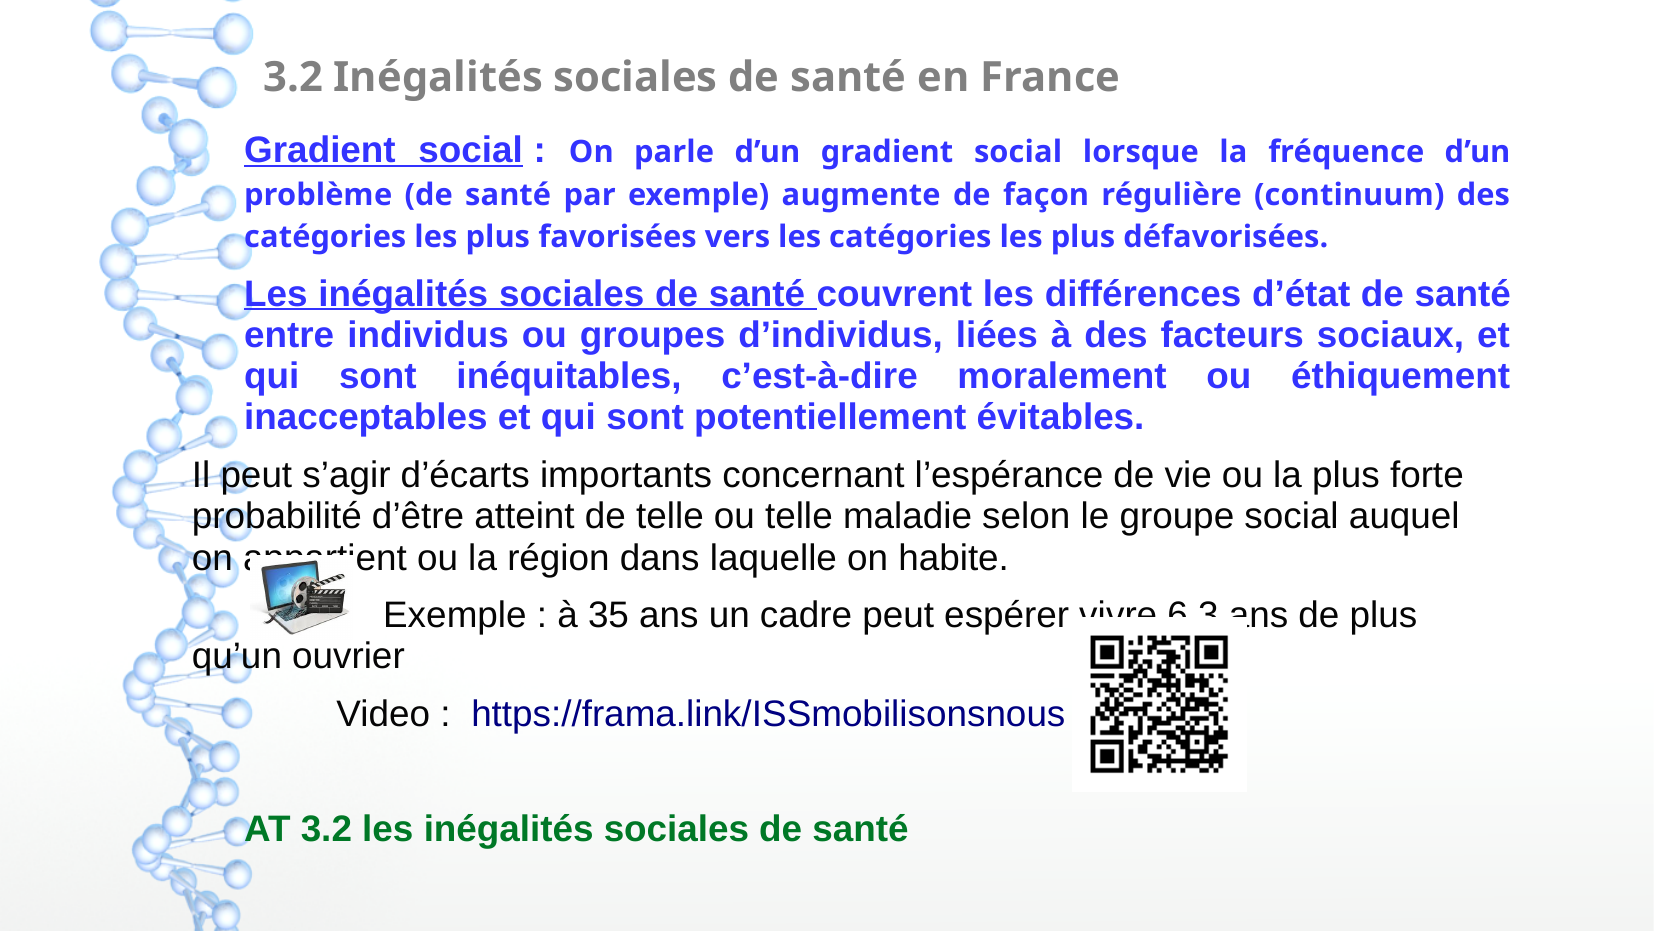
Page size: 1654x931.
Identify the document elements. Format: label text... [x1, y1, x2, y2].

title 3.2 Inégalités sociales de santé en France [263, 47, 1592, 95]
list Gradient social : On parle d’un gradient social lorsque la fréquence d’un problème (de santé par exemple) augmente de façon régulière (continuum) des catégories les plus favorisées vers les catégories les plus défavorisées. Les inégalités sociales de santé couvrent les différences d’état de santé entre individus ou groupes d’individus, liées à des facteurs sociaux, et qui sont inéquitables, c’est-à-dire moralement ou éthiquement inacceptables et qui sont potentiellement évitables. Il peut s’agir d’écarts importants concernant l’espérance de vie ou la plus forte probabilité d’être atteint de telle ou telle maladie selon le groupe social auquel on appartient ou la région dans laquelle on habite. Exemple : à 35 ans un cadre peut espérer vivre 6,3 ans de plus qu’un ouvrier Video : https://frama.link/ISSmobilisonsnous AT 3.2 les inégalités sociales de santé [191, 129, 1512, 851]
picture [0, 0, 1654, 931]
